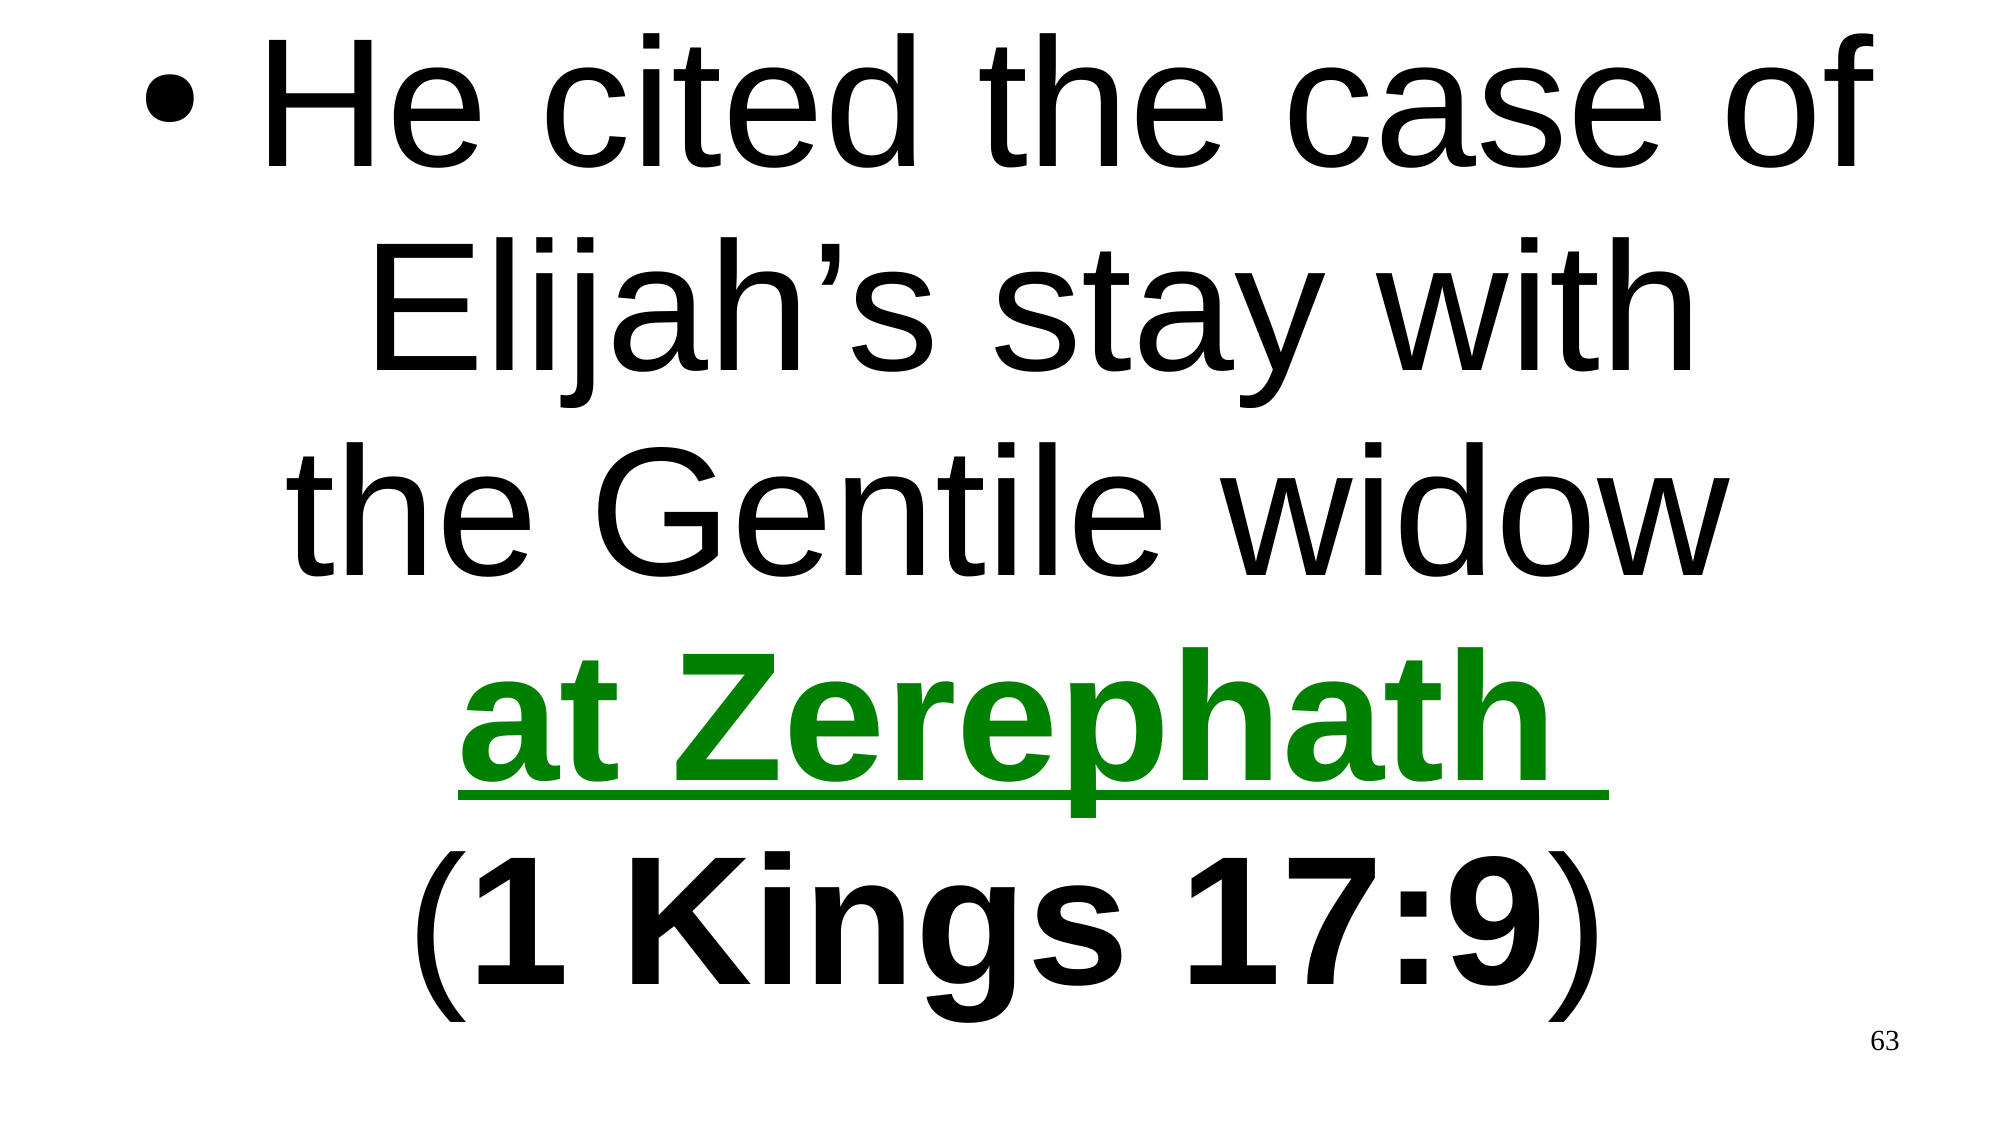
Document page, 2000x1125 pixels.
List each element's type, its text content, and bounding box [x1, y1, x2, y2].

list He cited the case of Elijah’s stay with the Gentile widow at Zerephath (1 Kings 17:9) [0, 0, 1996, 1123]
